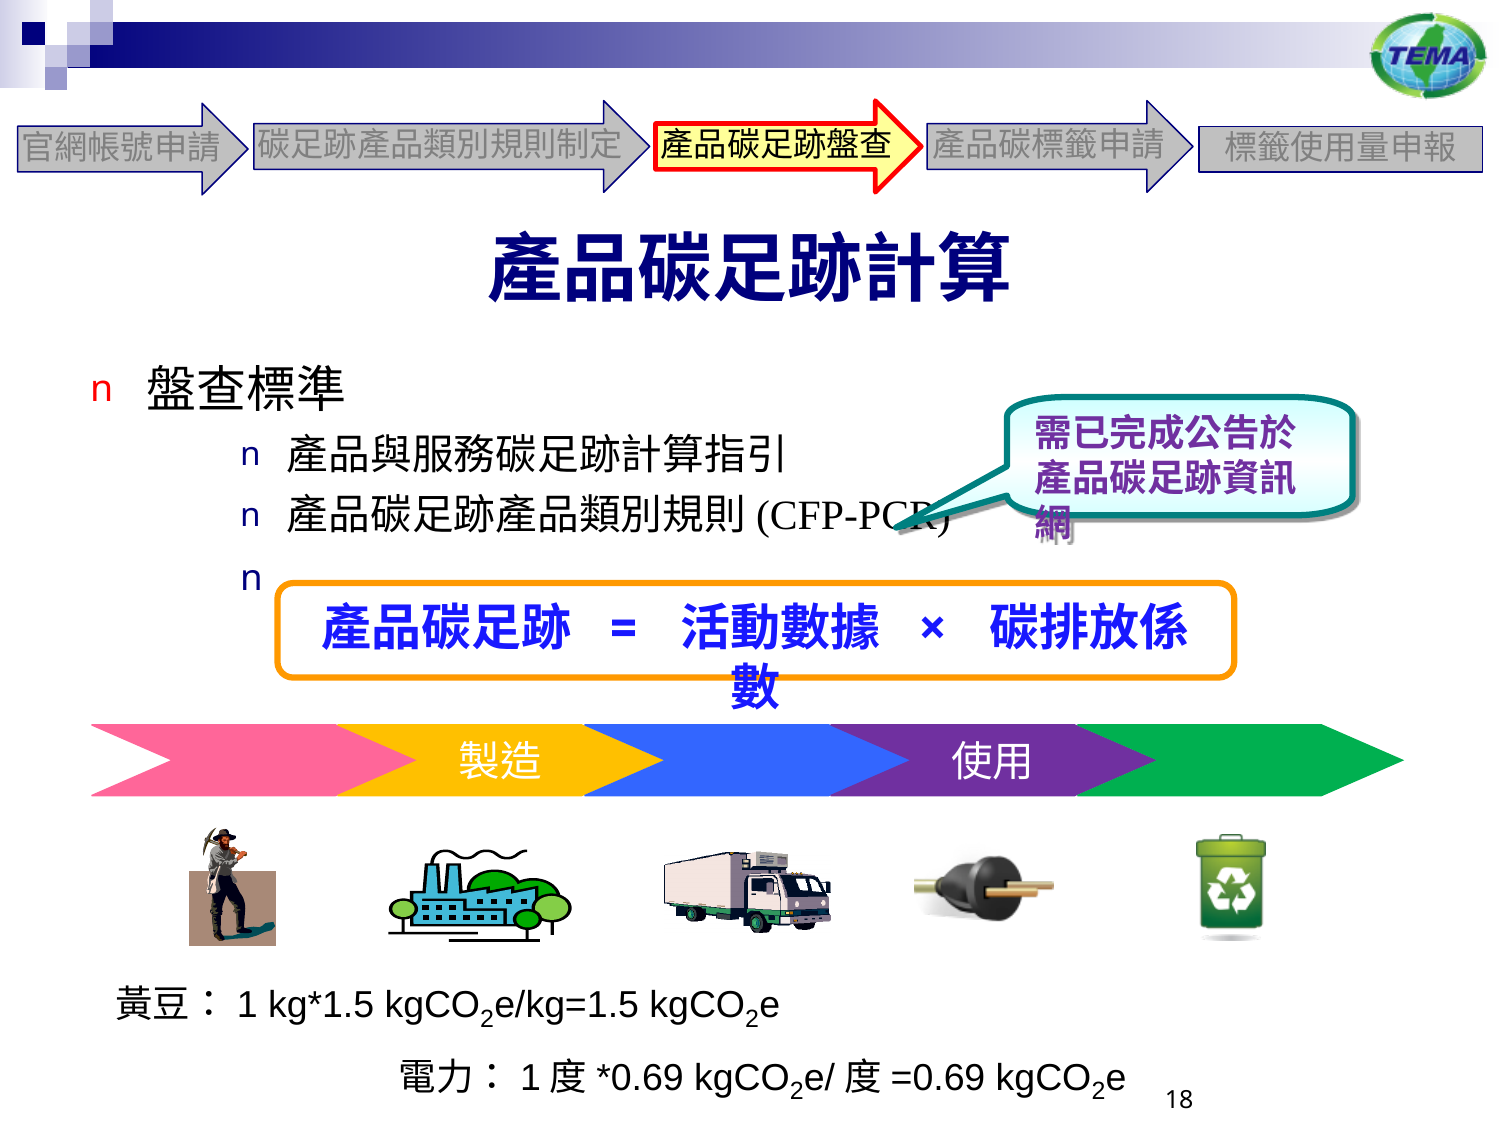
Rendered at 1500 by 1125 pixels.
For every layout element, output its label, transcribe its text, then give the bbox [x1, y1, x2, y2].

text_box 需已完成公告於 產品碳足跡資訊網 [896, 397, 1353, 528]
picture [188, 827, 277, 946]
text_box 黃豆：1 kg*1.5 kgCO2e/kg=1.5 kgCO2e [100, 972, 928, 1034]
text_box 配送銷售 [584, 724, 910, 796]
text_box 廢棄回收 [1077, 724, 1403, 796]
picture [1196, 834, 1266, 941]
text_box 電力：1度*0.69 kgCO2e/度=0.69 kgCO2e [383, 1045, 1193, 1106]
picture [914, 810, 1054, 950]
picture [664, 851, 831, 933]
text_box 產品碳足跡盤查 [655, 100, 922, 193]
text_box 產品碳足跡計算 [75, 184, 1426, 348]
text_box 製造 [337, 724, 663, 796]
text_box 17 [1149, 1050, 1500, 1125]
text_box 碳足跡產品類別規則制定 [253, 100, 650, 193]
picture [388, 849, 572, 942]
text_box 產品碳足跡 = 活動數據 × 碳排放係數 [277, 583, 1235, 678]
text_box 產品碳標籤申請 [927, 100, 1193, 193]
text_box 官網帳號申請 [17, 103, 249, 195]
text_box 原料取得 [91, 724, 417, 796]
text_box 盤查標準 產品與服務碳足跡計算指引 產品碳足跡產品類別規則(CFP-PCR) [75, 349, 1426, 1024]
text_box 標籤使用量申報 [1199, 126, 1482, 172]
text_box 使用 [830, 724, 1156, 796]
